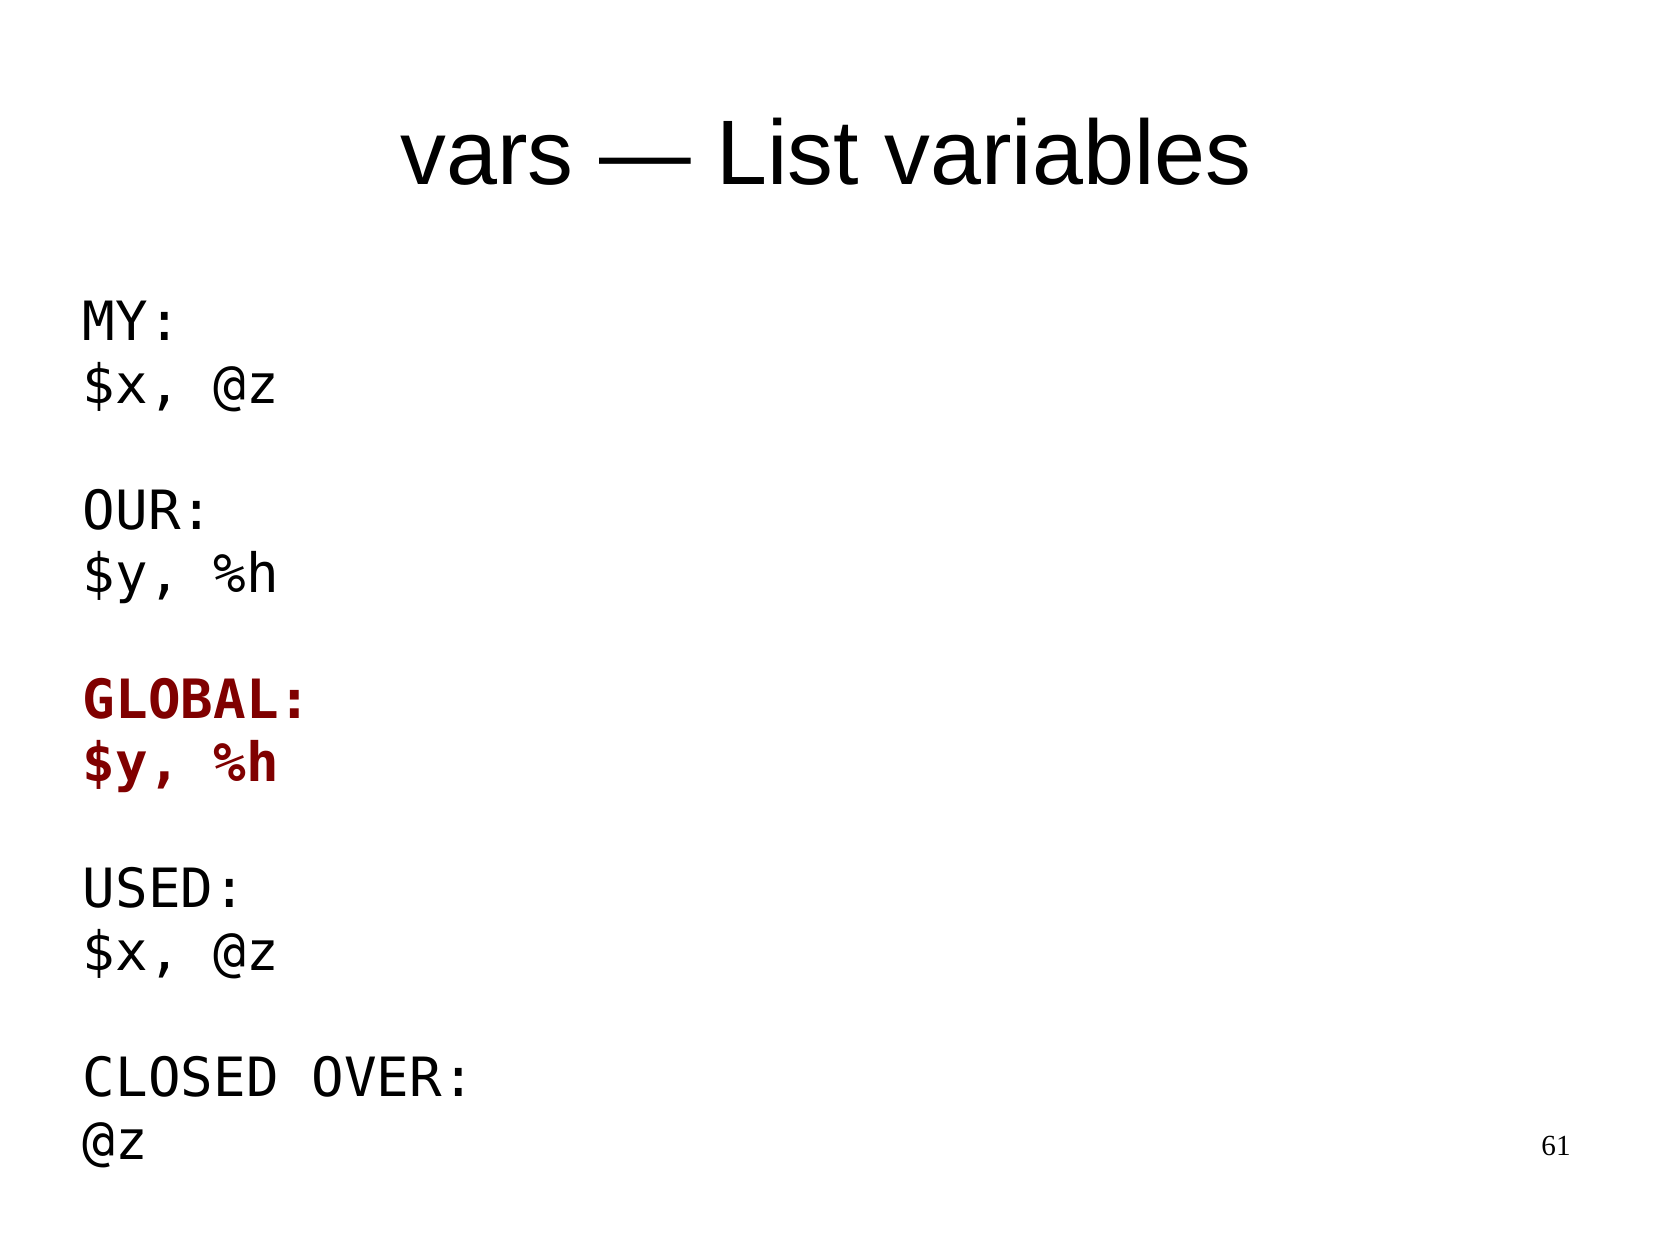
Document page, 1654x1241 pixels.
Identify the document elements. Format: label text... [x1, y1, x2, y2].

title vars — List variables [82, 49, 1571, 257]
subtitle MY: $x, @z OUR: $y, %h GLOBAL: $y, %h USED: $x, @z CLOSED OVER: @z [82, 290, 1571, 1180]
